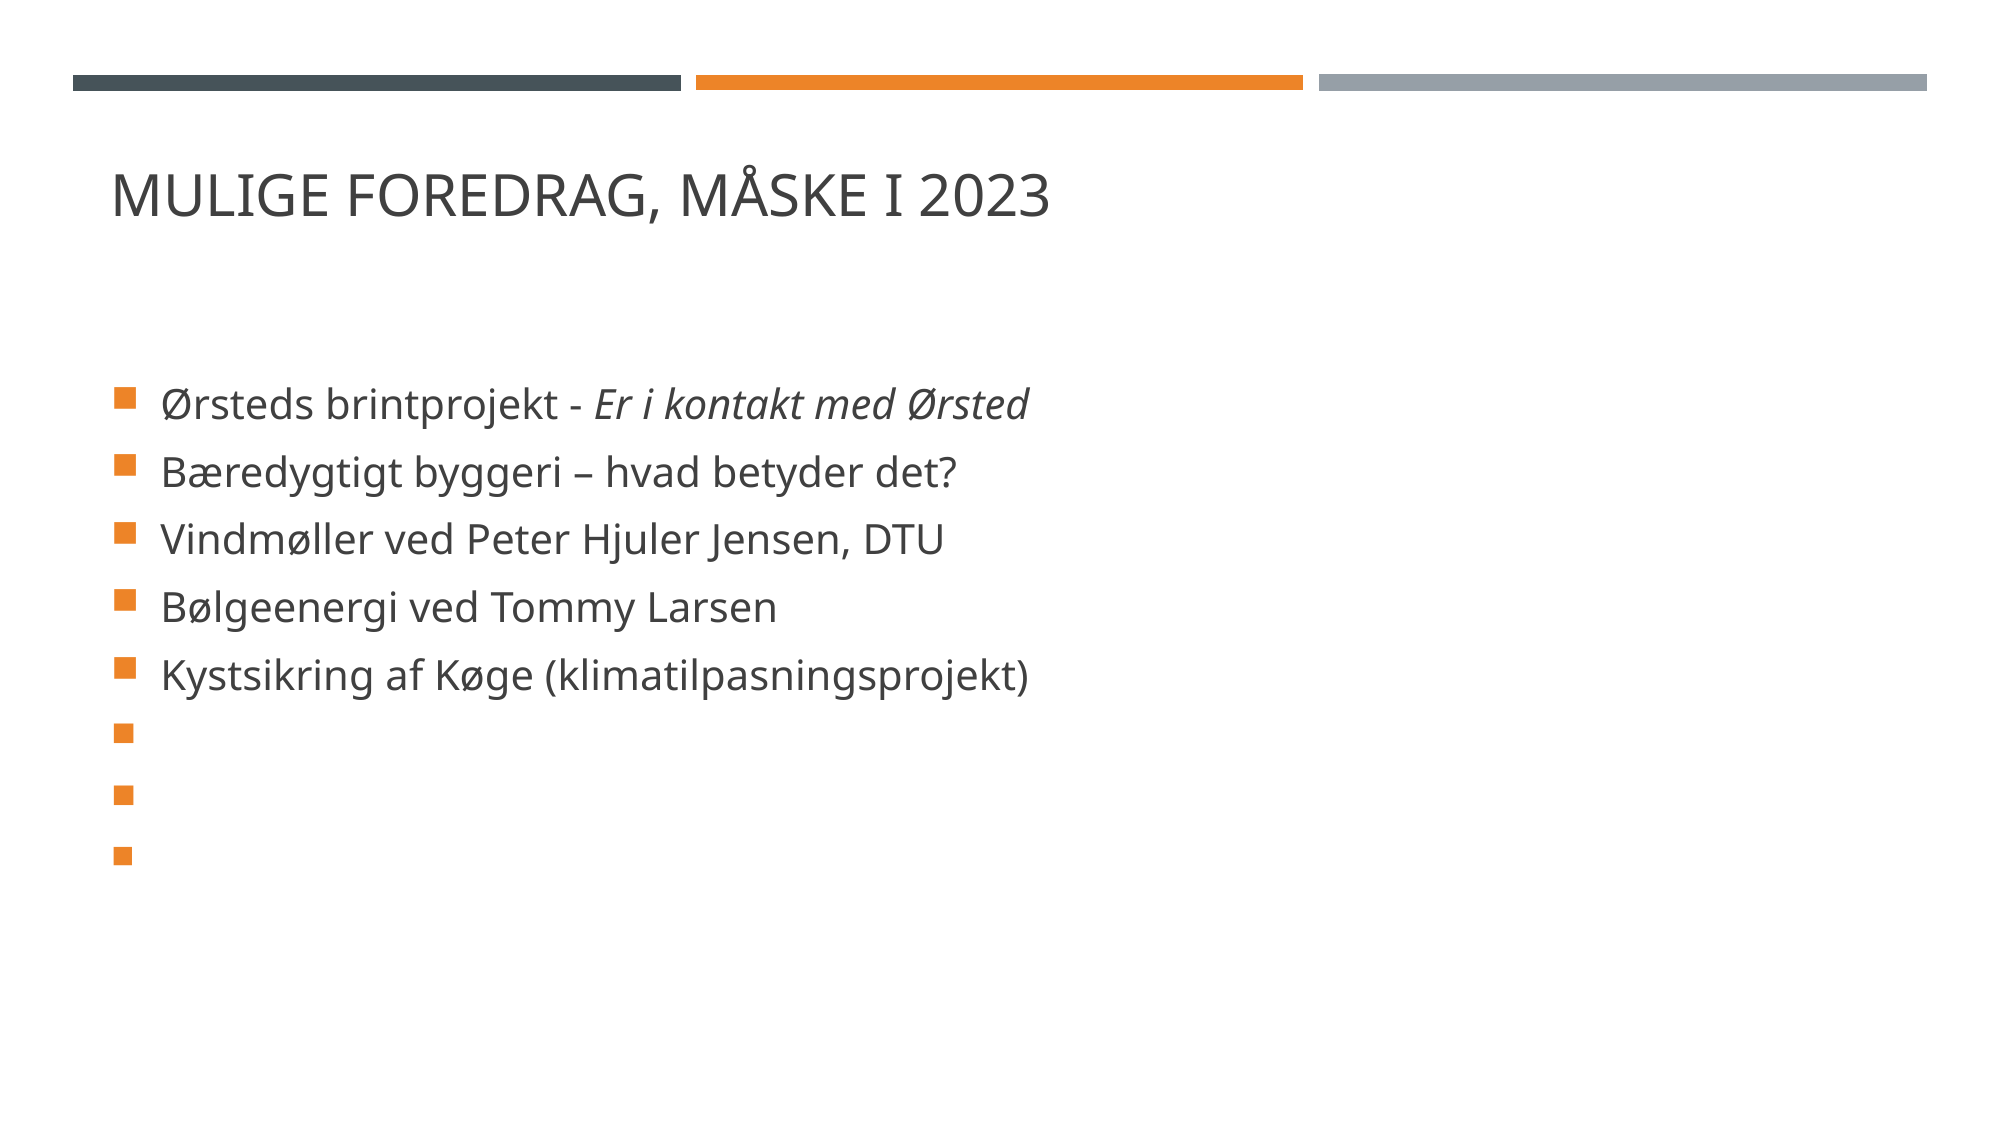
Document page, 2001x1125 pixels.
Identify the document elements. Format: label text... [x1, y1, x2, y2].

title Mulige foredrag, måske i 2023 [95, 115, 1905, 236]
list Ørsteds brintprojekt - Er i kontakt med Ørsted Bæredygtigt byggeri – hvad betyder det? Vindmøller ved Peter Hjuler Jensen, DTU Bølgeenergi ved Tommy Larsen Kystsikring af Køge (klimatilpasningsprojekt) [95, 274, 1905, 981]
